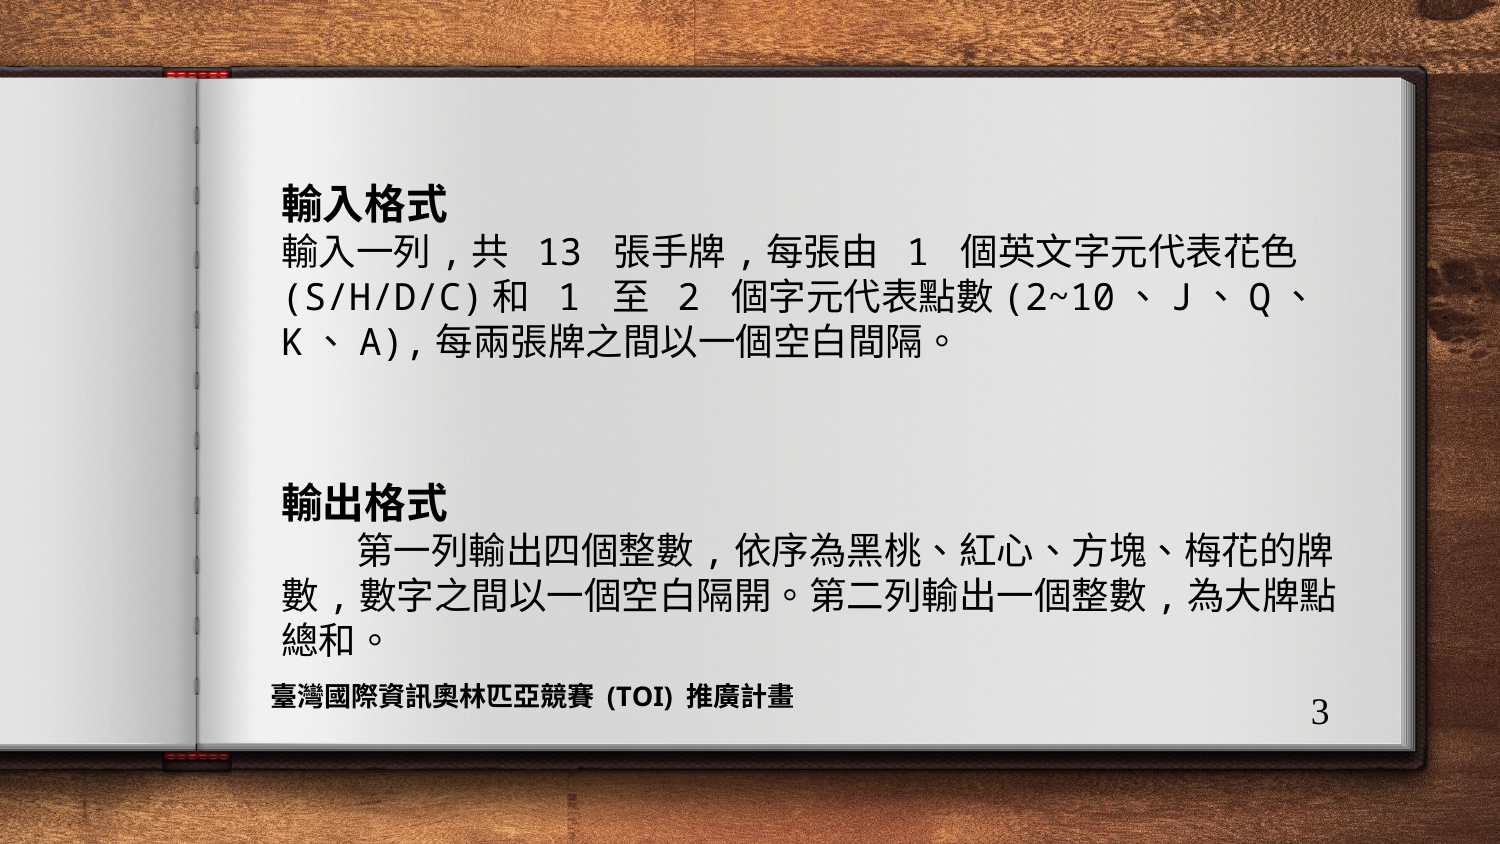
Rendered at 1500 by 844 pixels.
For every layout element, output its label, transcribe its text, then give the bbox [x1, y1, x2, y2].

text_box 3 [1295, 672, 1386, 737]
text_box 輸出格式 第一列輸出四個整數,依序為黑桃、紅心、方塊、梅花的牌數,數字之間以一個空白隔開。第二列輸出一個整數,為大牌點總和。 [266, 470, 1368, 670]
text_box 輸入格式 輸入一列,共 13 張手牌,每張由 1 個英文字元代表花色(S/H/D/C)和 1 至 2 個字元代表點數(2~10、J、Q、K、A),每兩張牌之間以一個空白間隔。 [266, 171, 1356, 371]
